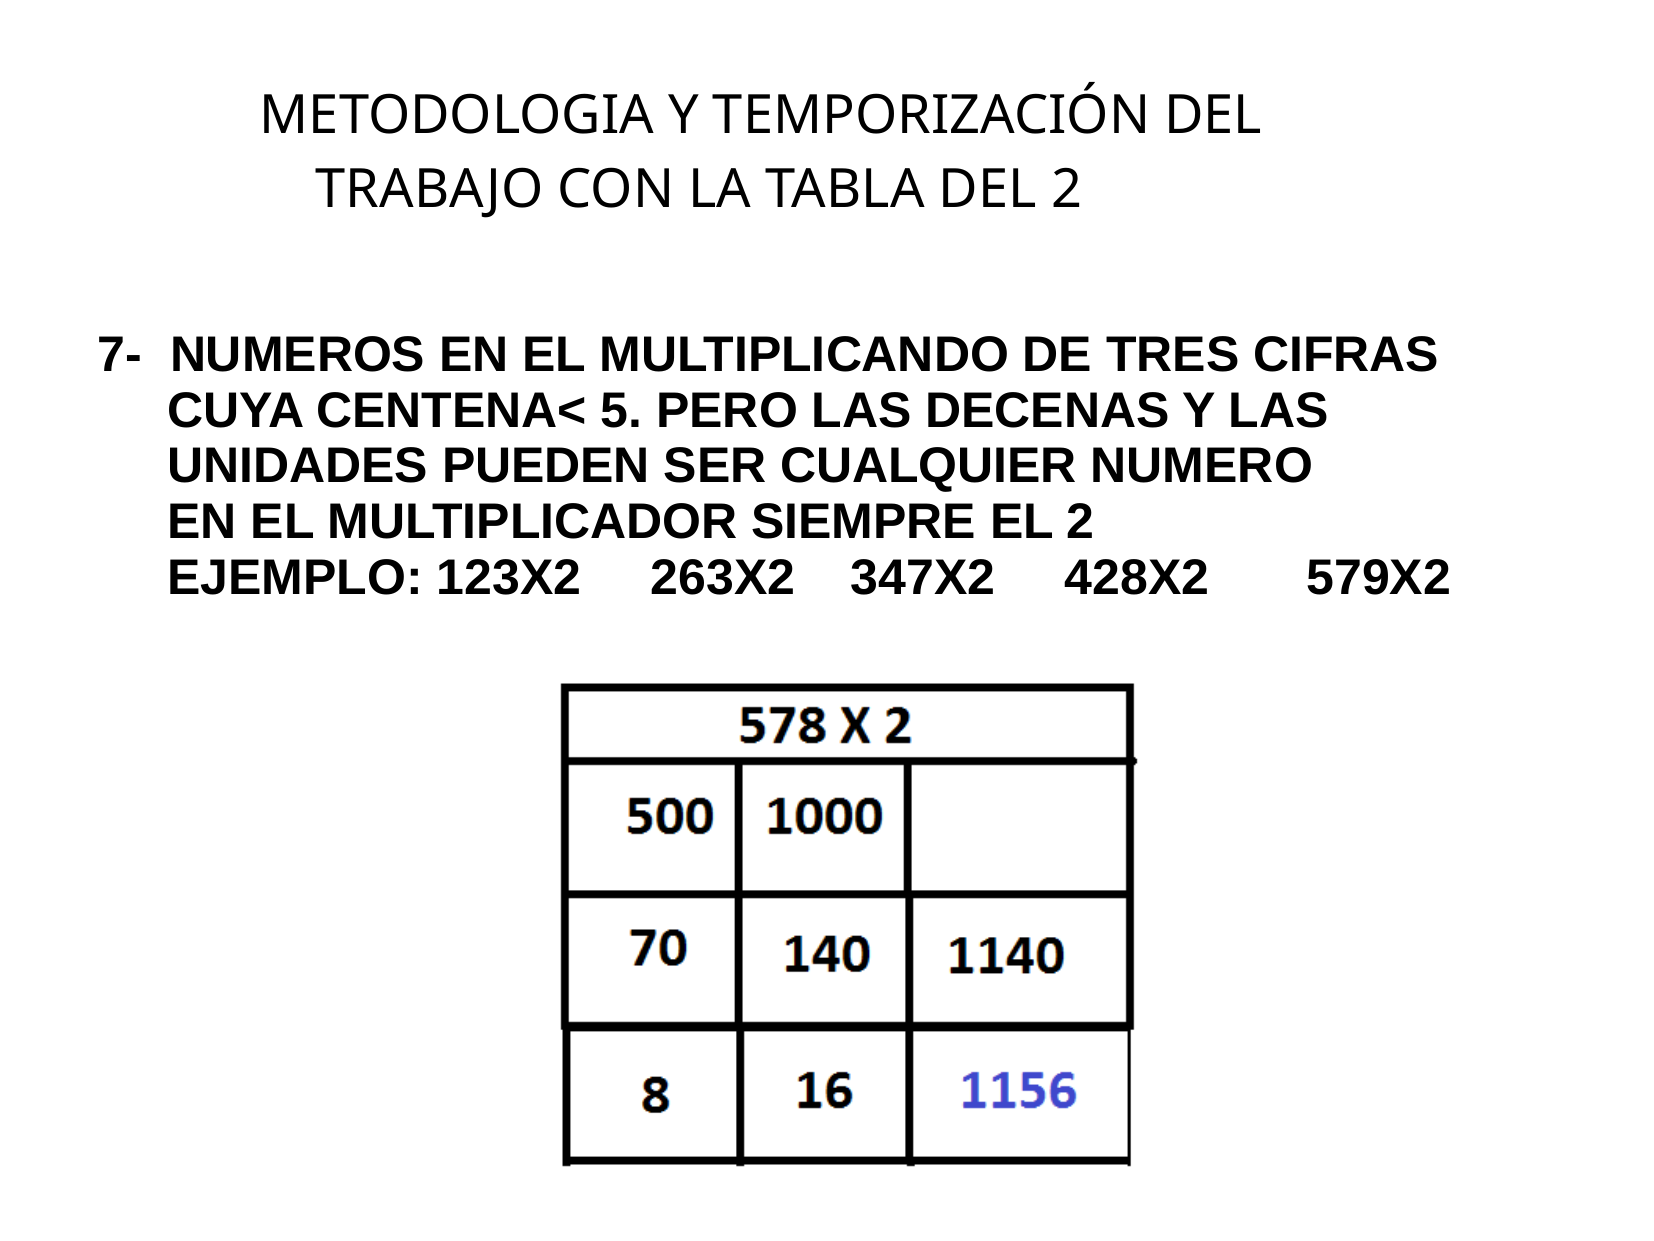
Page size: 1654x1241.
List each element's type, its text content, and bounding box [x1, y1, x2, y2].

text_box 7- NUMEROS EN EL MULTIPLICANDO DE TRES CIFRAS CUYA CENTENA< 5. PERO LAS DECENAS Y LAS UNIDADES PUEDEN SER CUALQUIER NUMERO EN EL MULTIPLICADOR SIEMPRE EL 2 EJEMPLO: 123X2 263X2 347X2 428X2 579X2 [82, 318, 1630, 619]
picture [555, 676, 1142, 1182]
text_box METODOLOGIA Y TEMPORIZACIÓN DEL TRABAJO CON LA TABLA DEL 2 [244, 67, 1334, 229]
